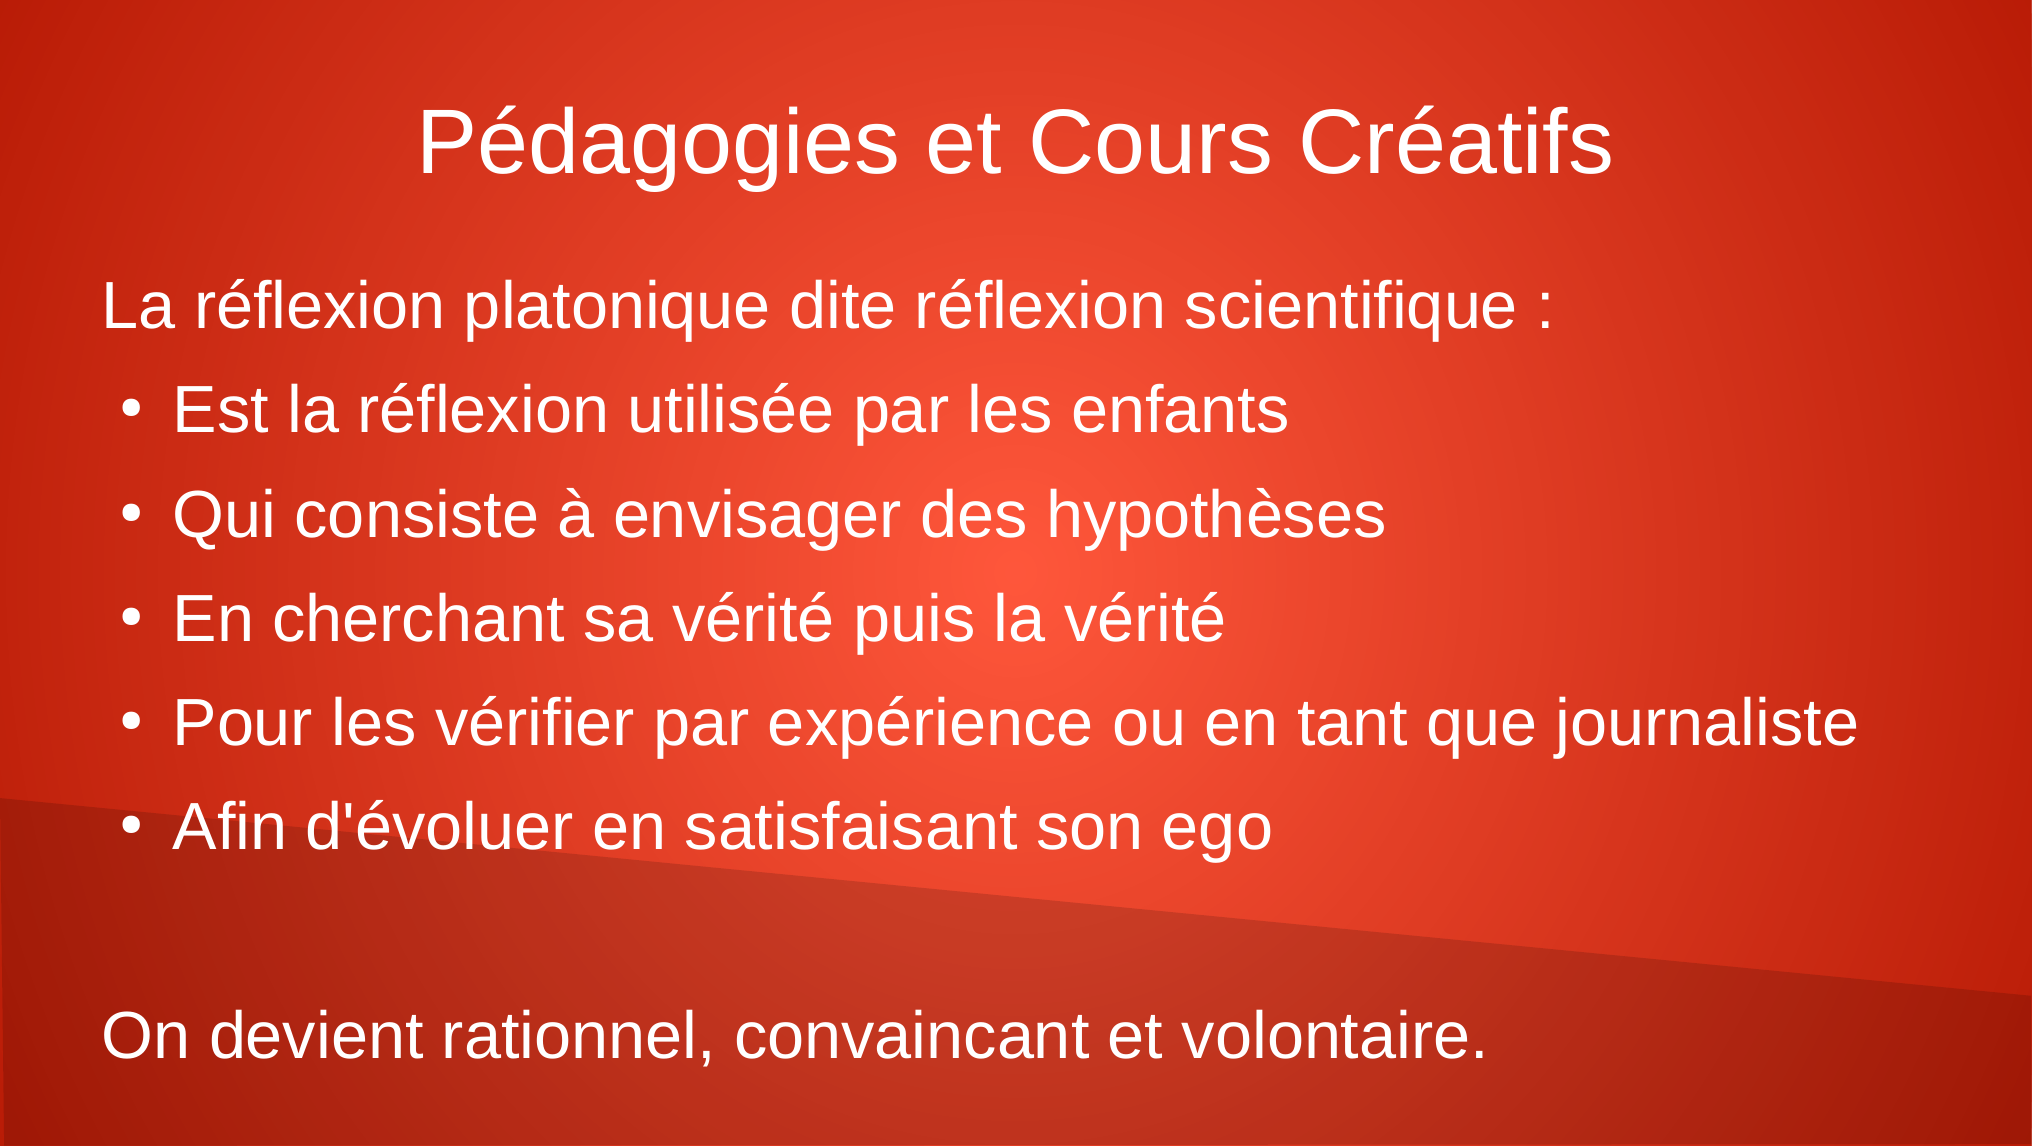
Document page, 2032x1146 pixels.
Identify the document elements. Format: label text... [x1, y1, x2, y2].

list La réflexion platonique dite réflexion scientifique : Est la réflexion utilisée par les enfants Qui consiste à envisager des hypothèses En cherchant sa vérité puis la vérité Pour les vérifier par expérience ou en tant que journaliste Afin d'évoluer en satisfaisant son ego On devient rationnel, convaincant et volontaire. [101, 268, 1930, 1075]
title Pédagogies et Cours Créatifs [101, 45, 1930, 237]
